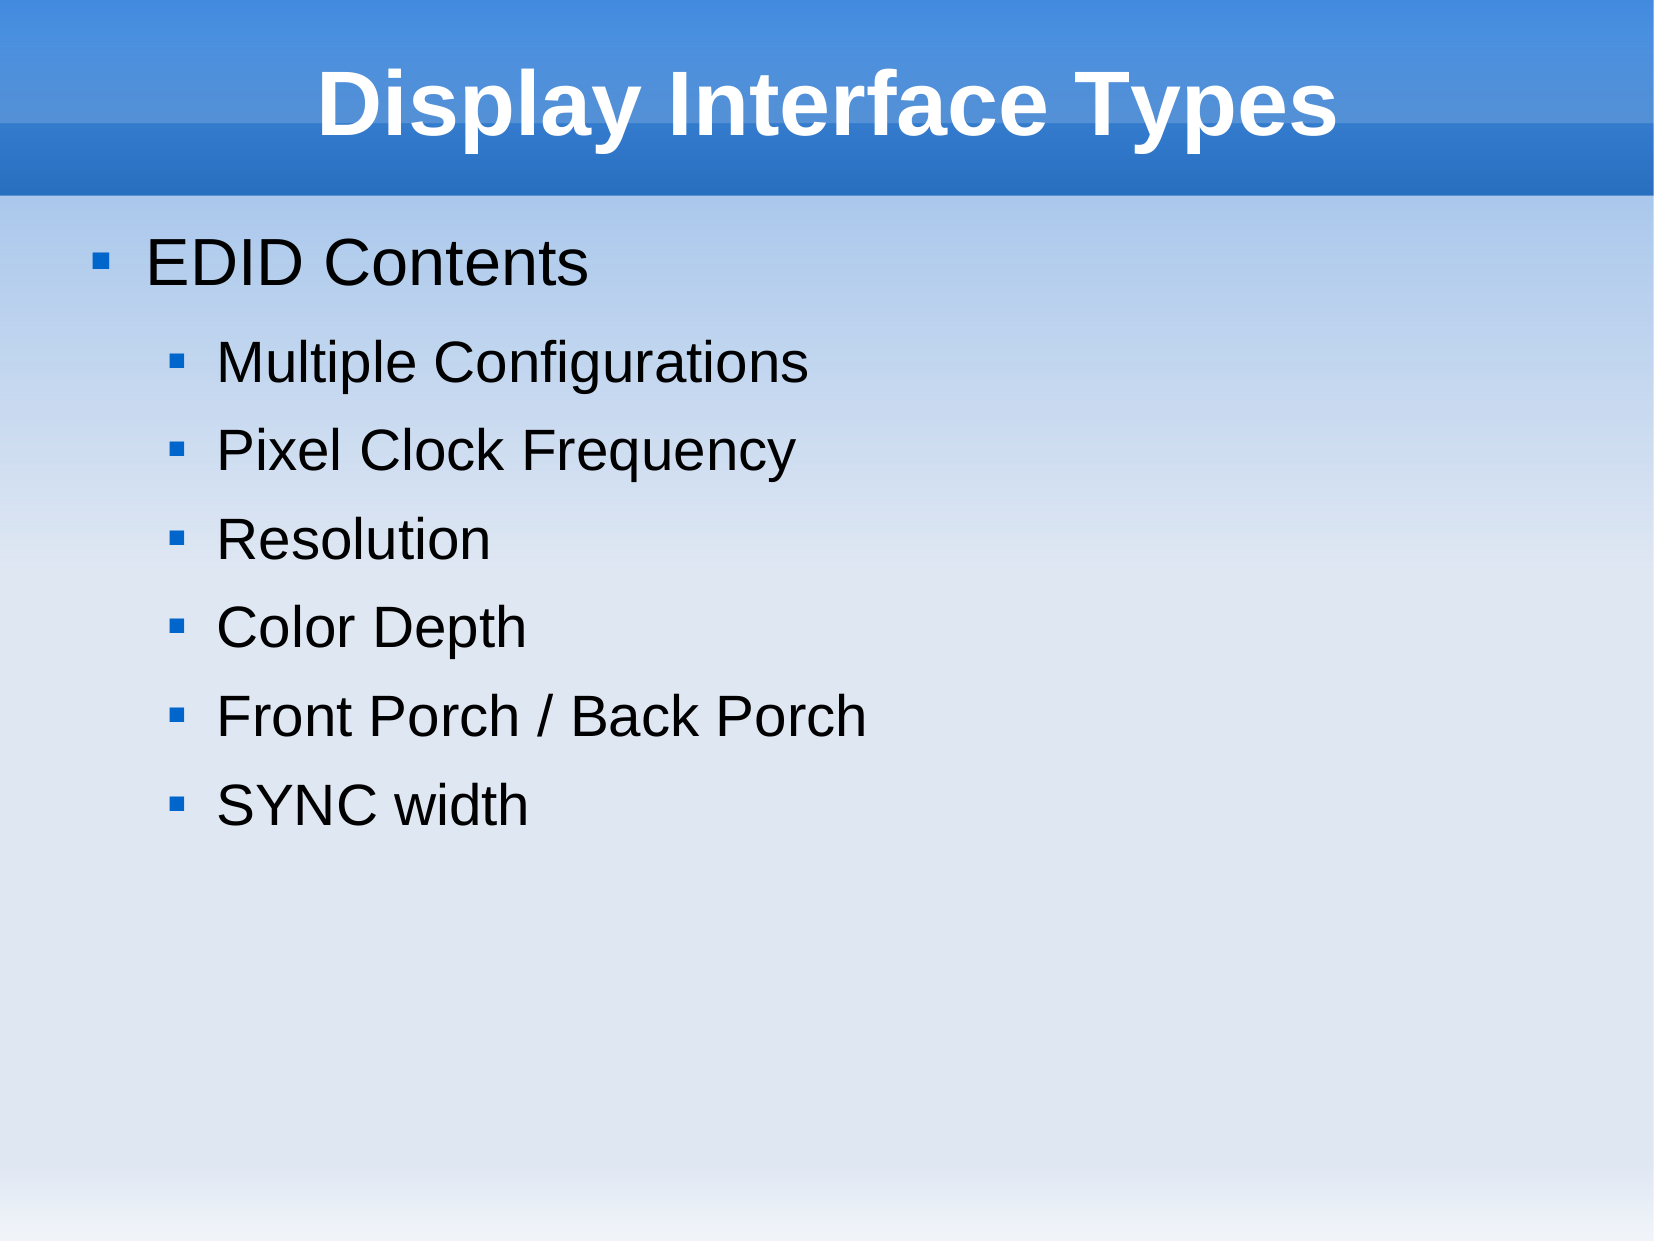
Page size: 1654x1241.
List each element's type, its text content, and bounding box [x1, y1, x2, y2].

list EDID Contents Multiple Configurations Pixel Clock Frequency Resolution Color Depth Front Porch / Back Porch SYNC width [75, 225, 1564, 1044]
picture [0, 0, 1654, 1241]
title Display Interface Types [49, 0, 1538, 208]
